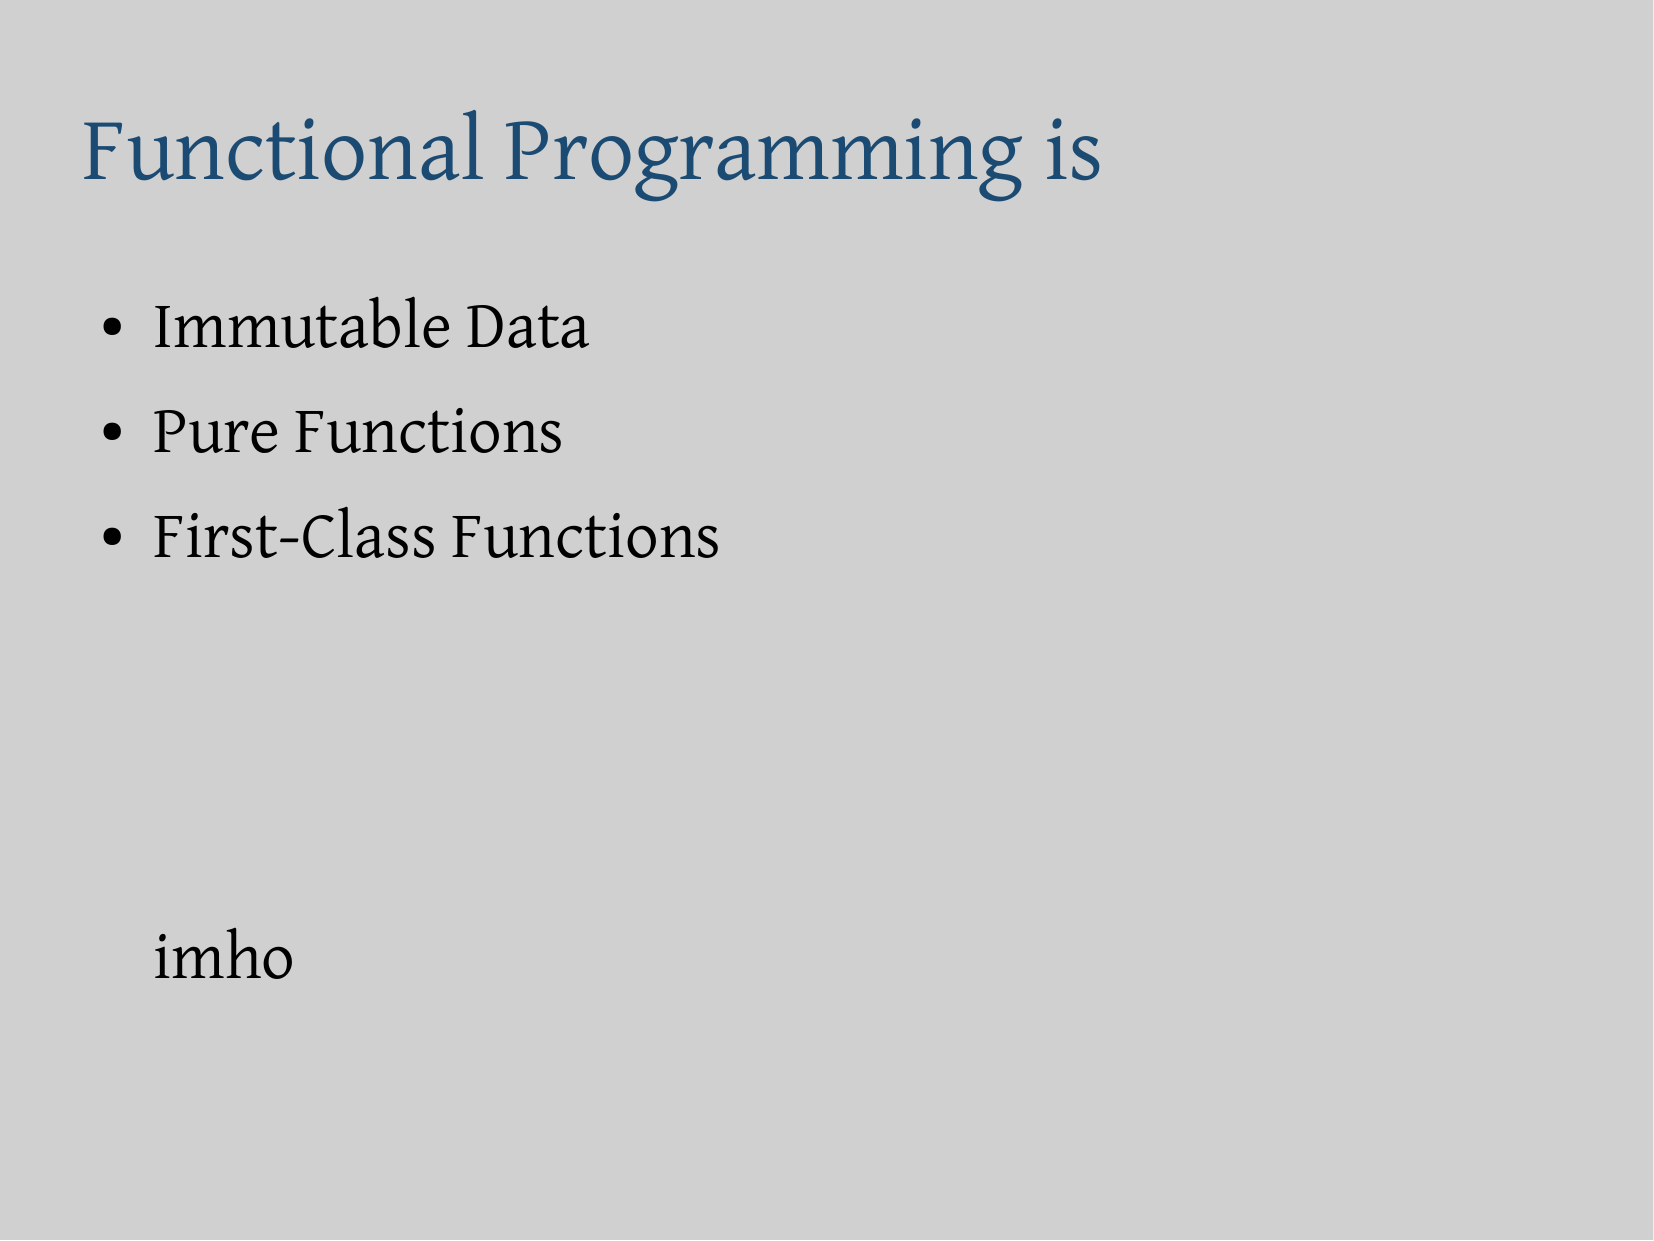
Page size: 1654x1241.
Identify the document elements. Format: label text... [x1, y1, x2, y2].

title Functional Programming is [82, 49, 1571, 257]
list Immutable Data Pure Functions First-Class Functions imho [82, 290, 1571, 1010]
